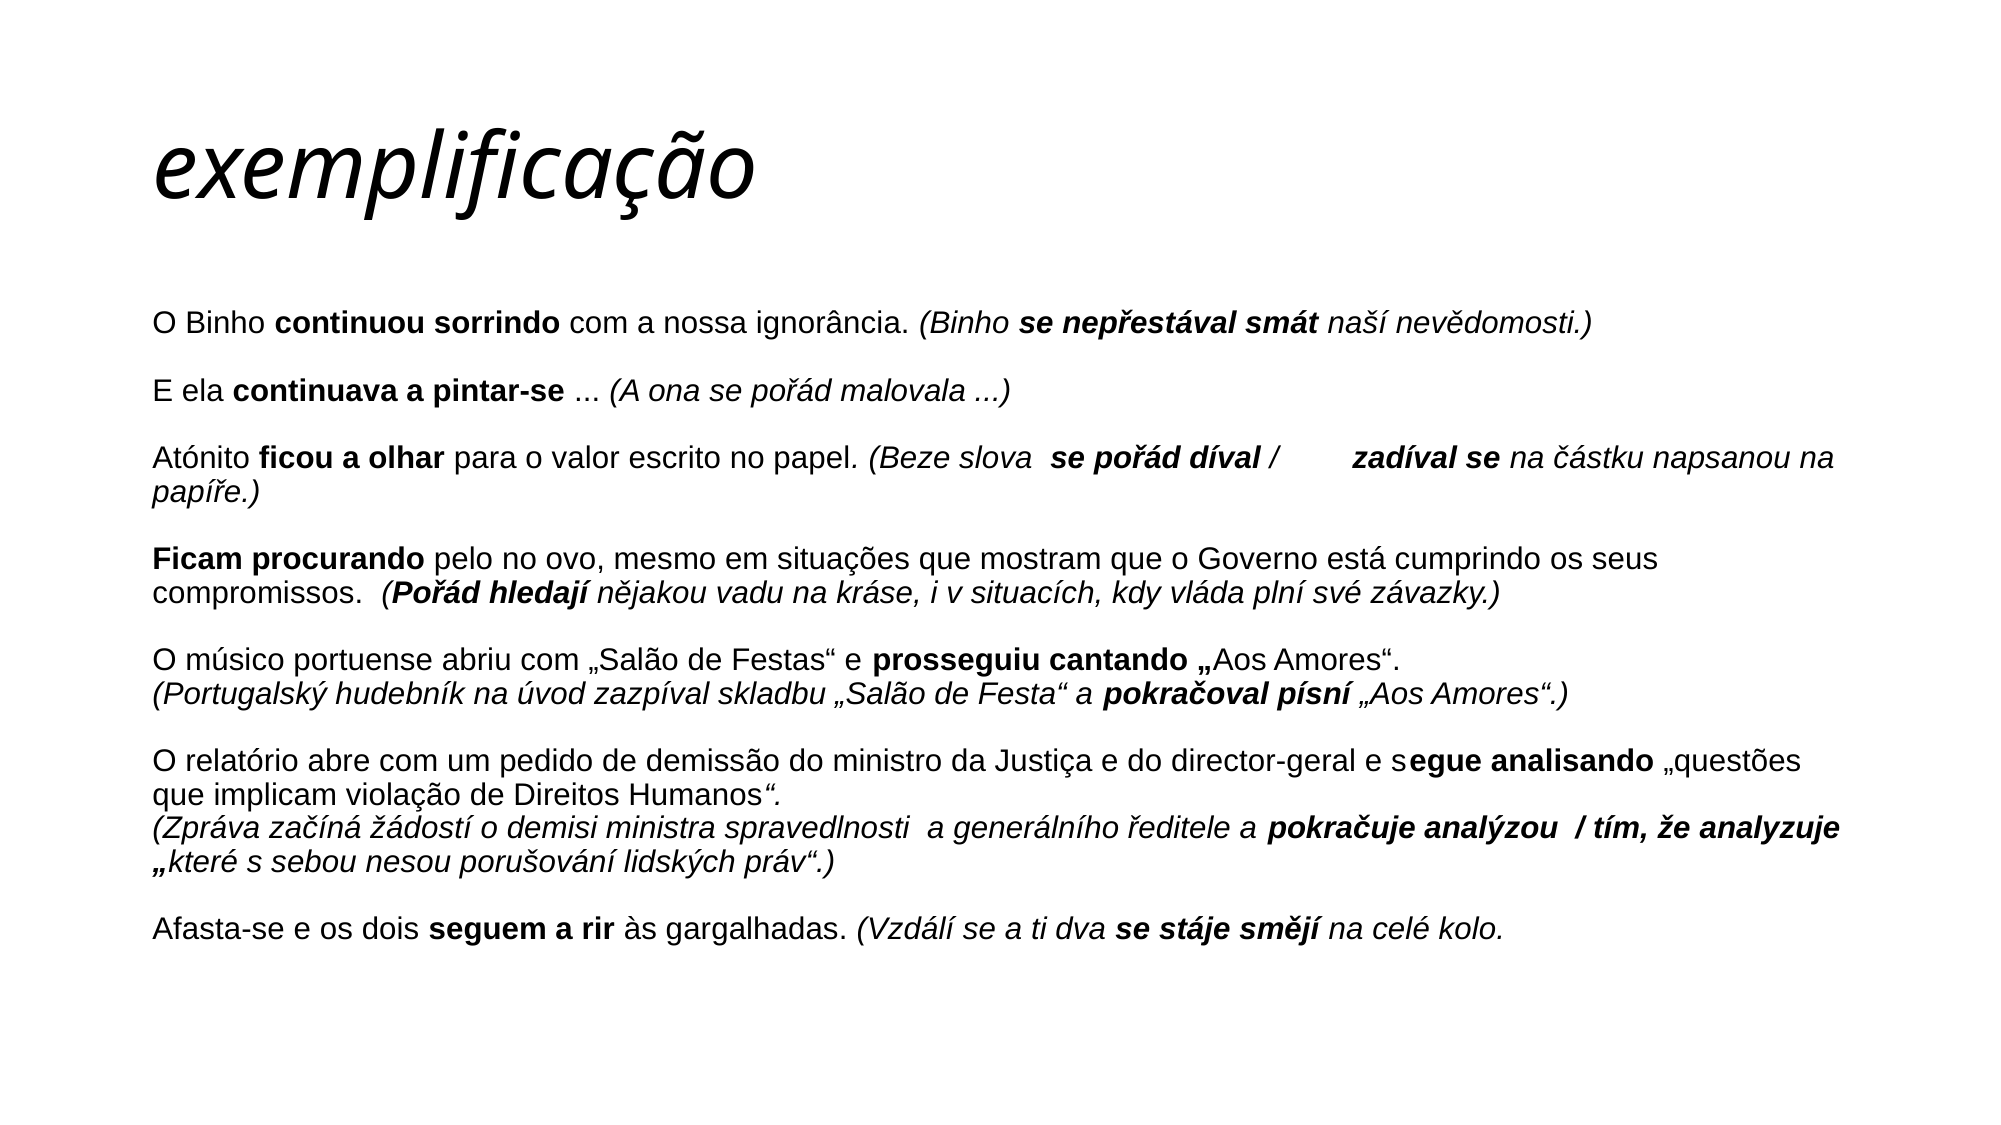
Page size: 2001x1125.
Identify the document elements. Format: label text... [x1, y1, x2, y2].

title exemplificação [137, 59, 1863, 278]
list O Binho continuou sorrindo com a nossa ignorância. (Binho se nepřestával smát naší nevědomosti.) E ela continuava a pintar-se ... (A ona se pořád malovala ...) Atónito ficou a olhar para o valor escrito no papel. (Beze slova se pořád díval / zadíval se na částku napsanou na papíře.) Ficam procurando pelo no ovo, mesmo em situações que mostram que o Governo está cumprindo os seus compromissos. (Pořád hledají nějakou vadu na kráse, i v situacích, kdy vláda plní své závazky.) O músico portuense abriu com „Salão de Festas“ e prosseguiu cantando „Aos Amores“. (Portugalský hudebník na úvod zazpíval skladbu „Salão de Festa“ a pokračoval písní „Aos Amores“.) O relatório abre com um pedido de demissão do ministro da Justiça e do director-geral e segue analisando „questões que implicam violação de Direitos Humanos“. (Zpráva začíná žádostí o demisi ministra spravedlnosti a generálního ředitele a pokračuje analýzou / tím, že analyzuje „které s sebou nesou porušování lidských práv“.) Afasta-se e os dois seguem a rir às gargalhadas. (Vzdálí se a ti dva se stáje smějí na celé kolo. [137, 299, 1863, 1014]
